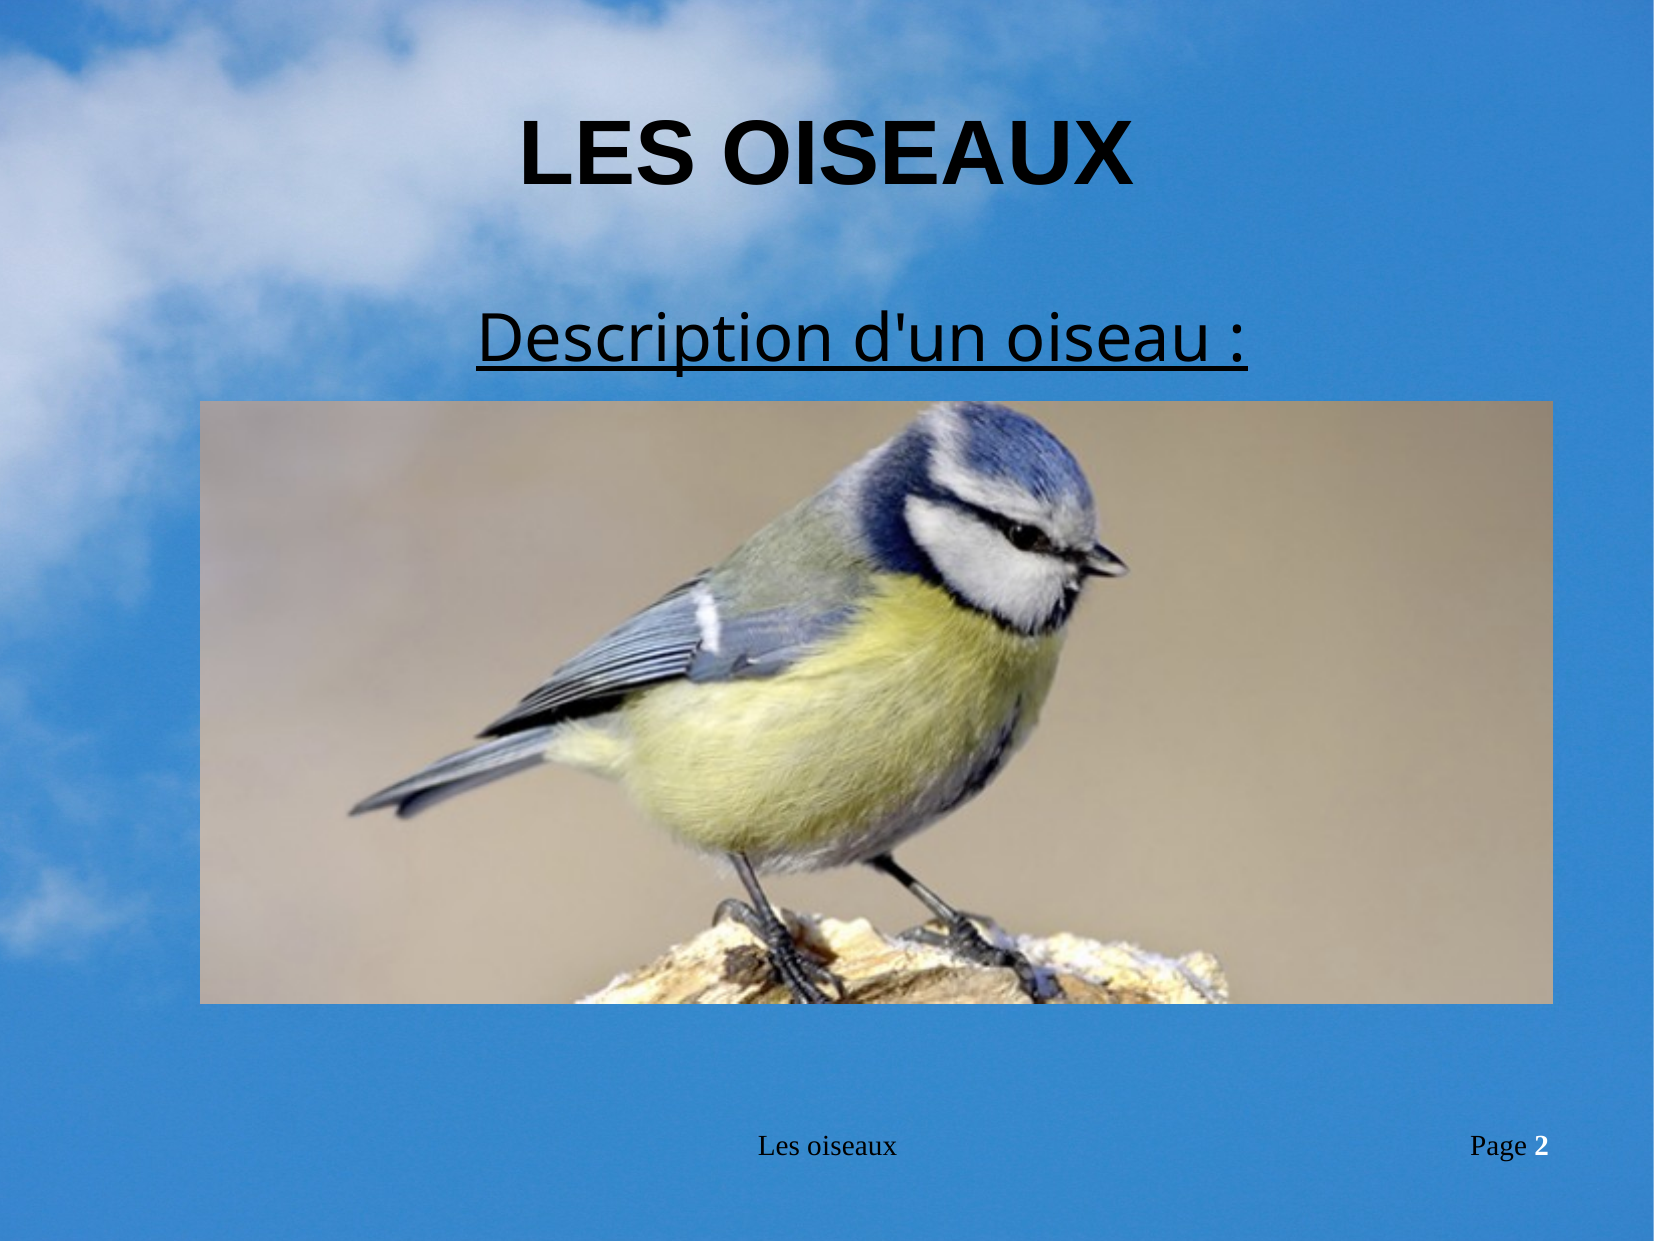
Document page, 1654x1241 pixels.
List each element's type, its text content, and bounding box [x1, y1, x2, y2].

title LES OISEAUX [82, 49, 1571, 257]
picture [0, 0, 1654, 1241]
list Description d'un oiseau : [82, 290, 1571, 1109]
